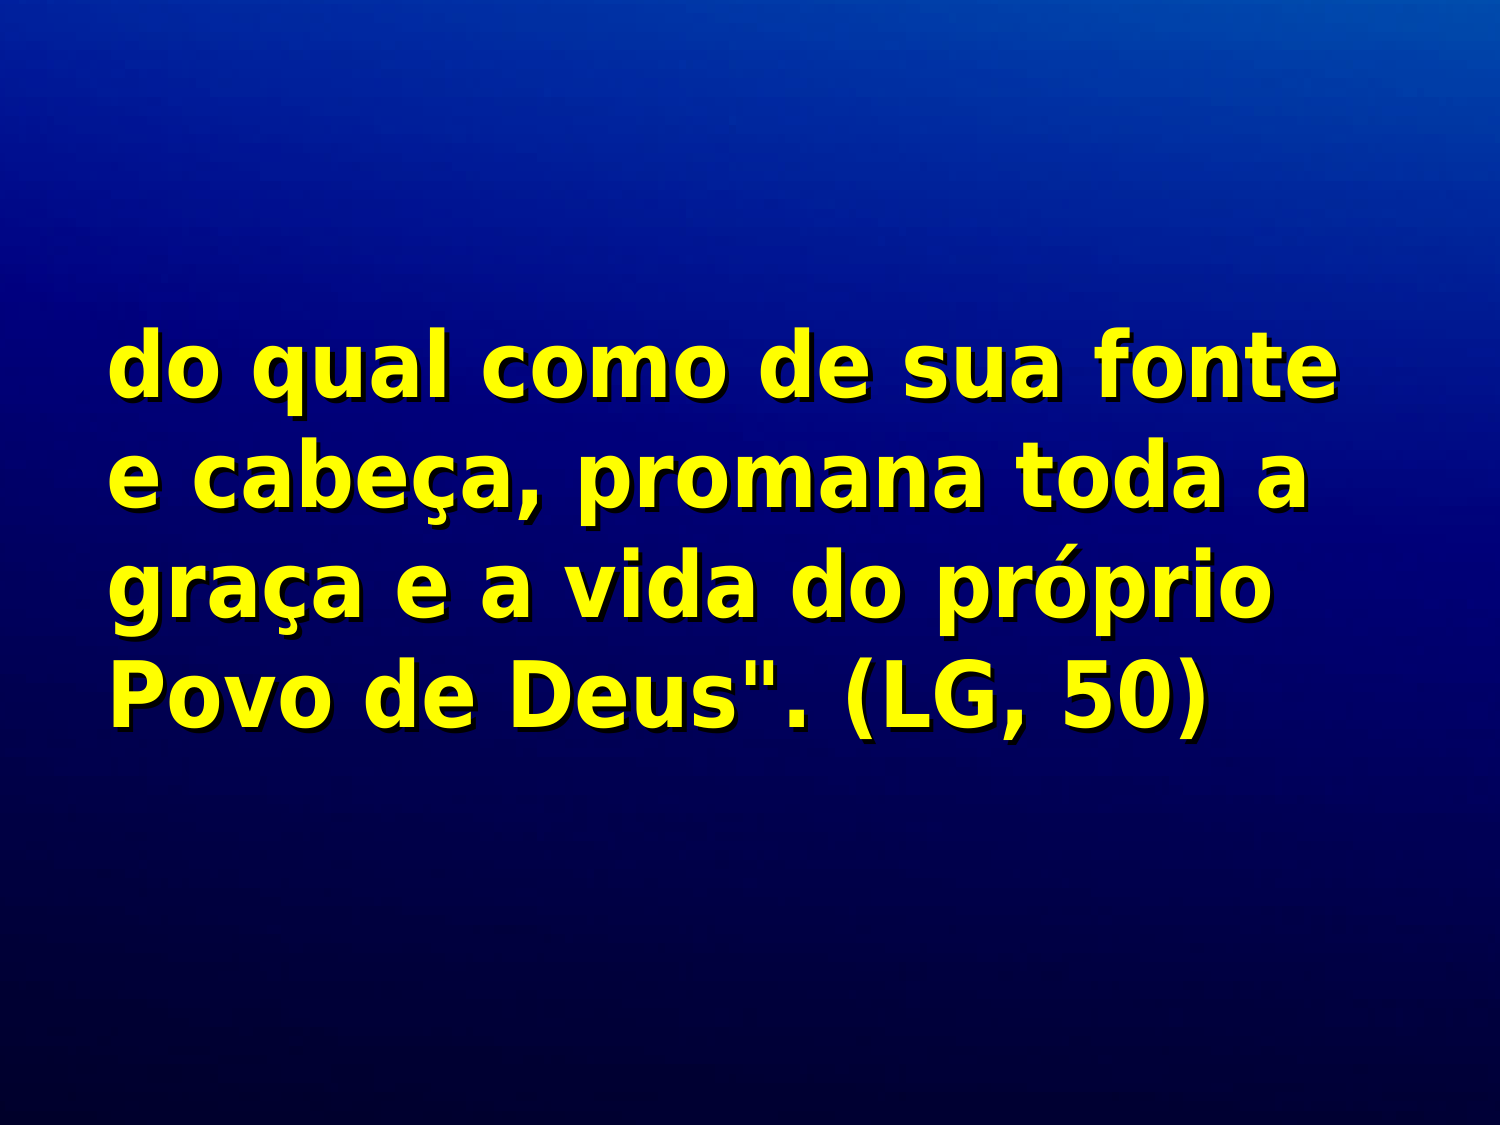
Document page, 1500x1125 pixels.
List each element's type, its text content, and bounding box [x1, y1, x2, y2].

picture [0, 0, 1500, 1125]
text_box do qual como de sua fonte e cabeça, promana toda a graça e a vida do próprio Povo de Deus". (LG, 50) [92, 82, 1418, 1040]
